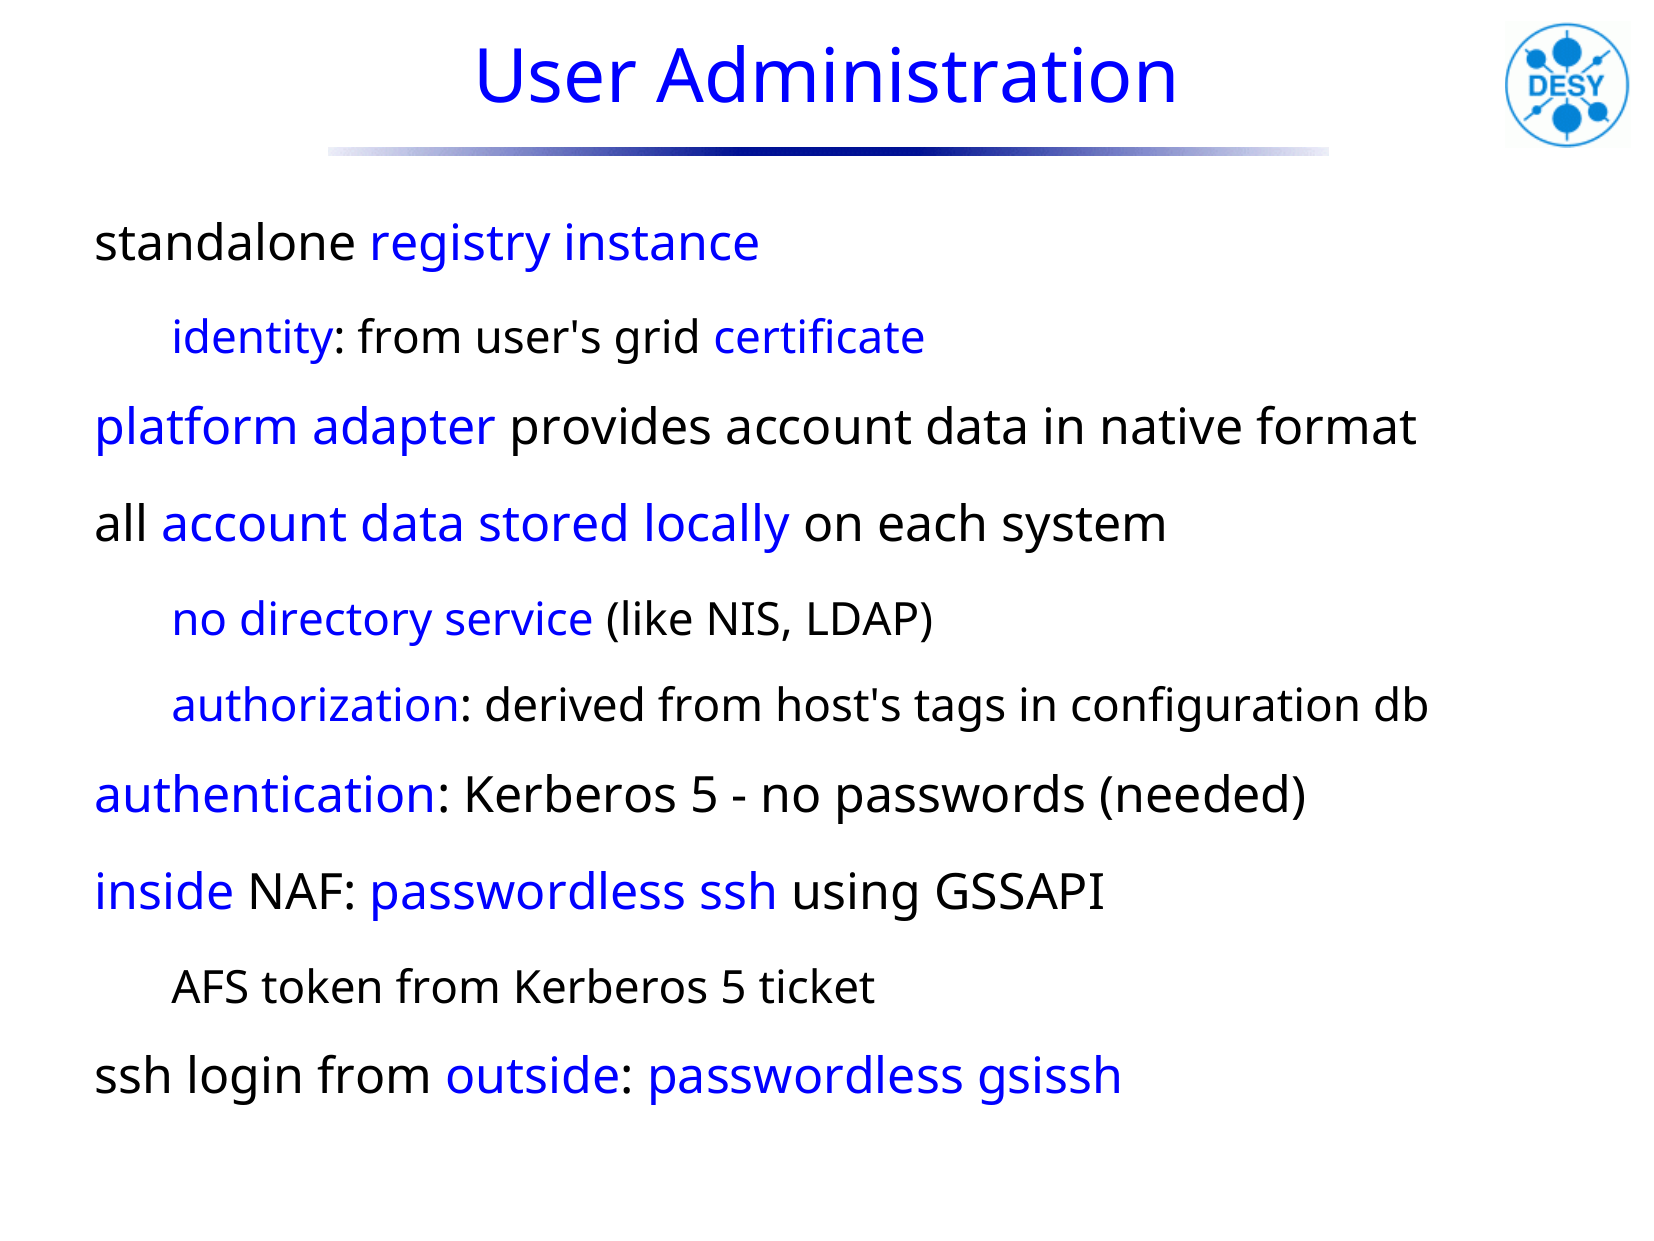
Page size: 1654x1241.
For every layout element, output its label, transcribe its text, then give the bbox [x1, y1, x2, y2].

picture [328, 147, 1329, 156]
list standalone registry instance identity: from user's grid certificate platform adapter provides account data in native format all account data stored locally on each system no directory service (like NIS, LDAP) authorization: derived from host's tags in configuration db authentication: Kerberos 5 - no passwords (needed) inside NAF: passwordless ssh using GSSAPI AFS token from Kerberos 5 ticket ssh login from outside: passwordless gsissh [76, 206, 1625, 1167]
title User Administration [147, 7, 1506, 141]
picture [1505, 21, 1631, 148]
